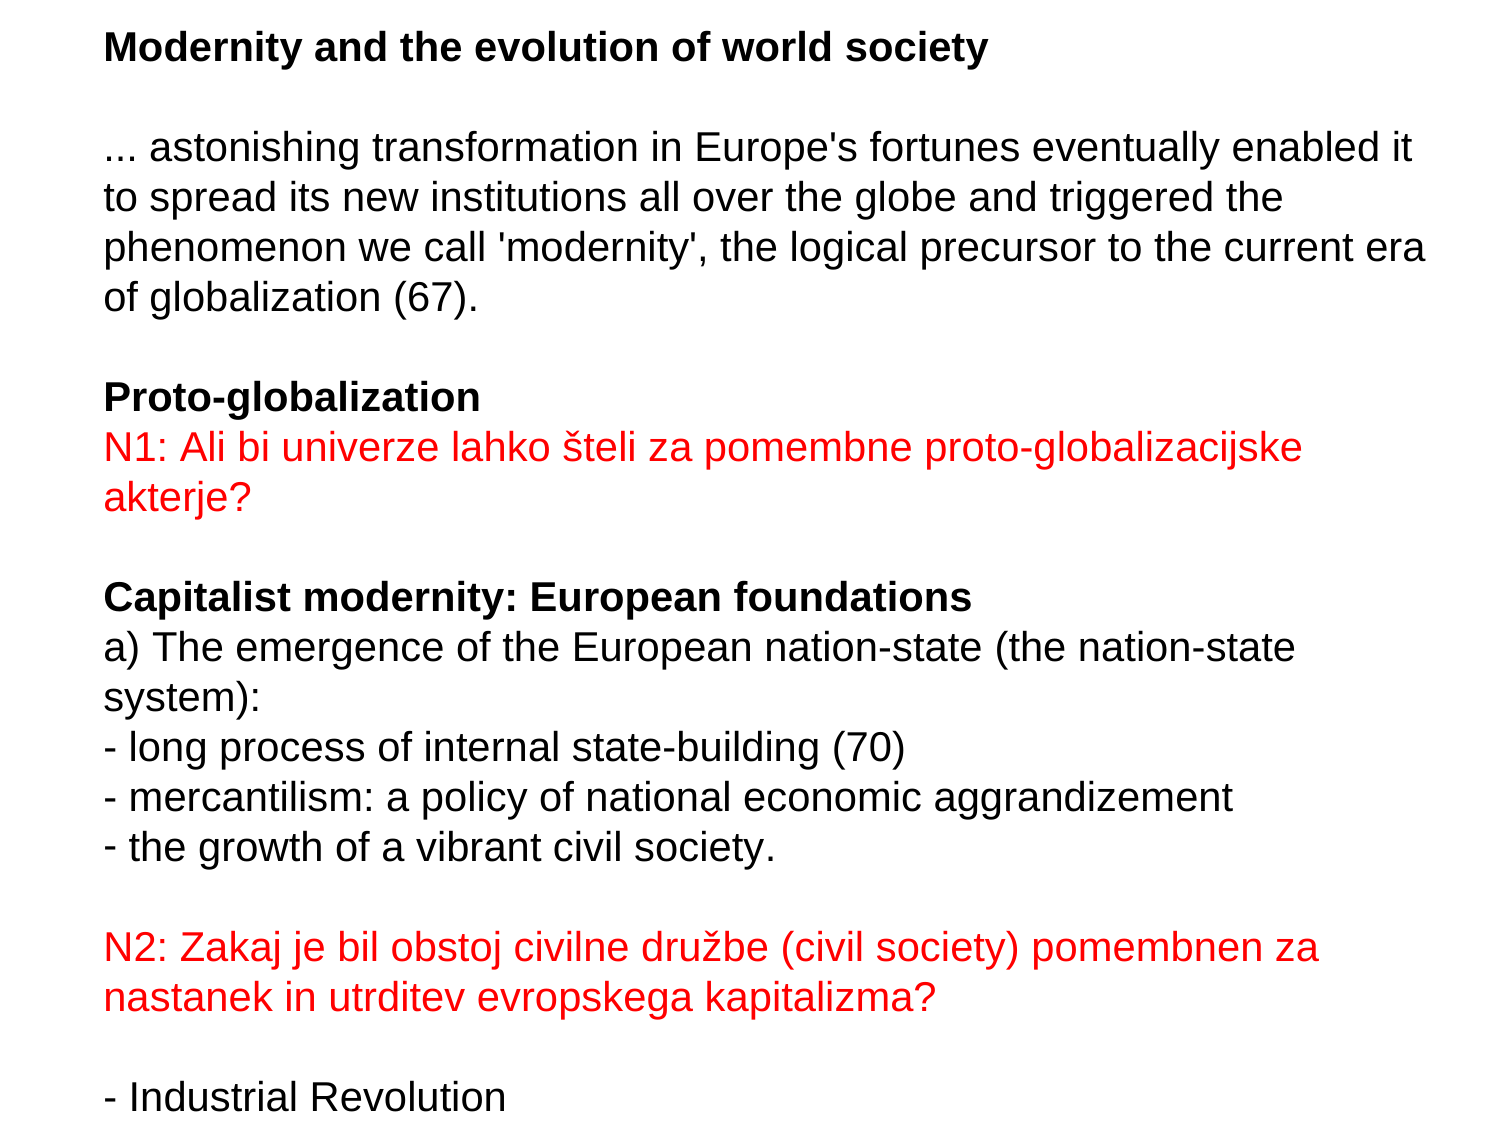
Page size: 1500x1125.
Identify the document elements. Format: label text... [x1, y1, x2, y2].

text_box Modernity and the evolution of world society ... astonishing transformation in Europe's fortunes eventually enabled it to spread its new institutions all over the globe and triggered the phenomenon we call 'modernity', the logical precursor to the current era of globalization (67). Proto-globalization N1: Ali bi univerze lahko šteli za pomembne proto-globalizacijske akterje? Capitalist modernity: European foundations a) The emergence of the European nation-state (the nation-state system): - long process of internal state-building (70) - mercantilism: a policy of national economic aggrandizement the growth of a vibrant civil society. N2: Zakaj je bil obstoj civilne družbe (civil society) pomembnen za nastanek in utrditev evropskega kapitalizma? - Industrial Revolution [88, 12, 1459, 1125]
